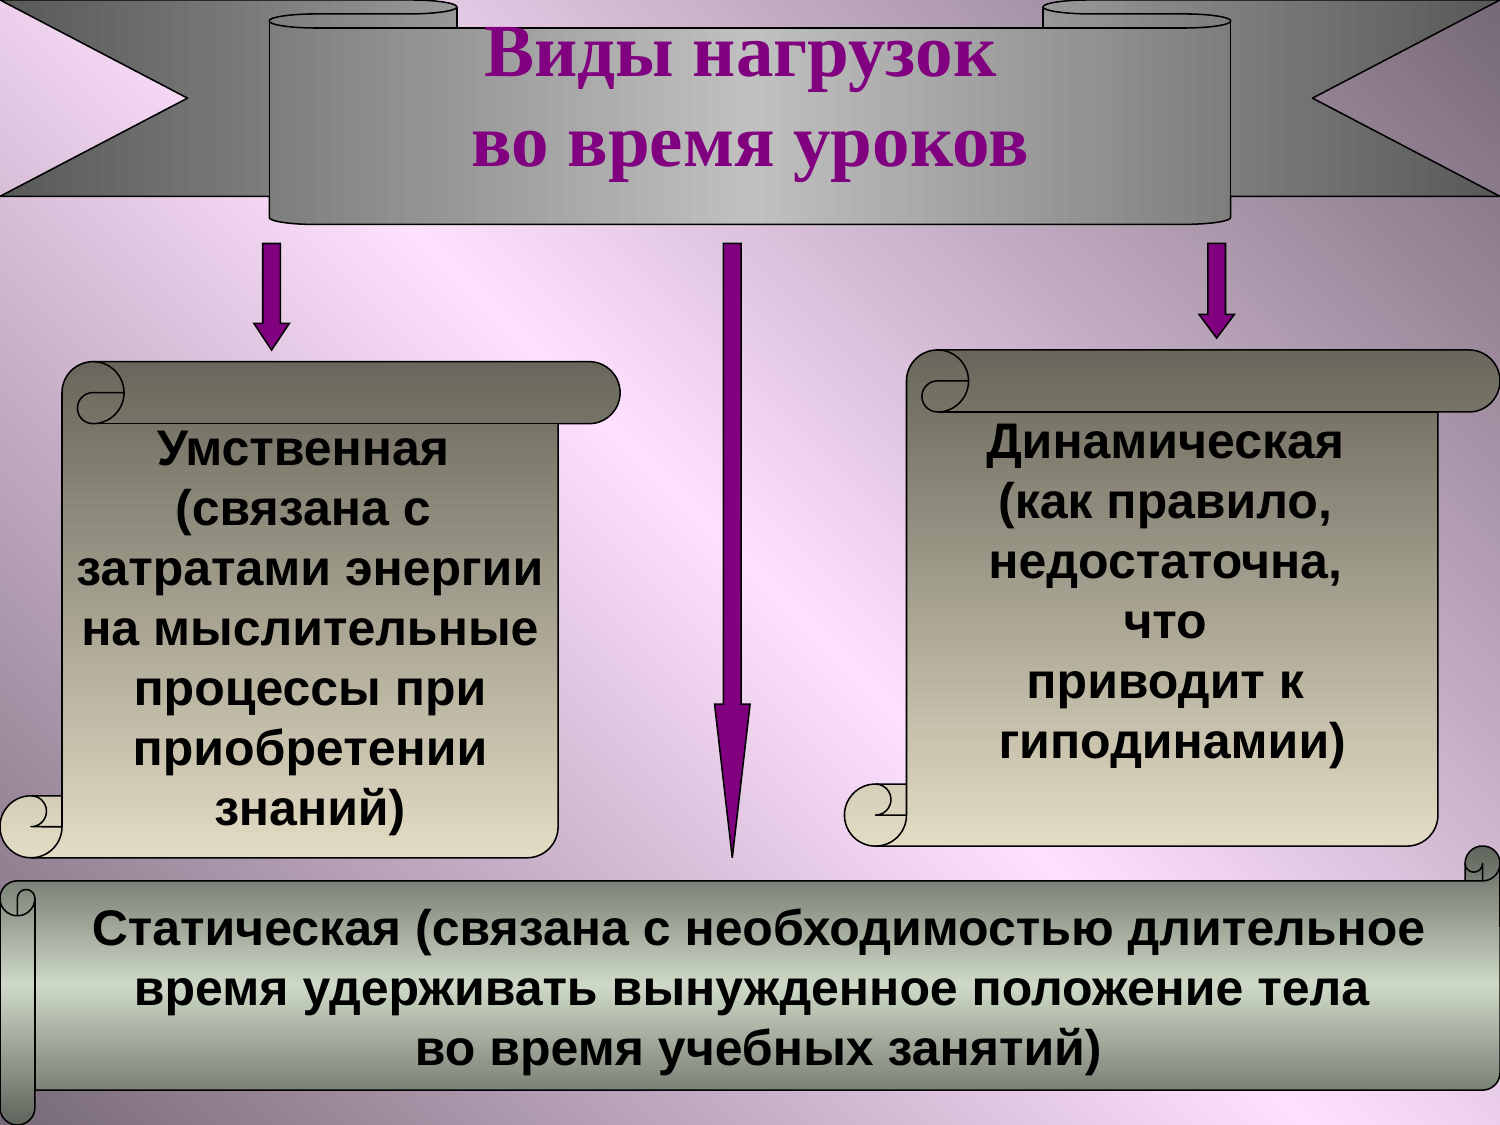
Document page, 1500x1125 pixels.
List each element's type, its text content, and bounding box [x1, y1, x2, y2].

text_box [253, 243, 290, 351]
text_box Динамическая (как правило, недостаточна, что приводит к гиподинамии) [844, 349, 1500, 847]
text_box [1198, 243, 1235, 339]
text_box Умственная (связана с затратами энергии на мыслительные процессы при приобретении знаний) [0, 361, 621, 858]
text_box Виды нагрузок во время уроков [0, 0, 1500, 225]
text_box [714, 243, 751, 858]
text_box Статическая (связана с необходимостью длительное время удерживать вынужденное положение тела во время учебных занятий) [0, 846, 1500, 1125]
